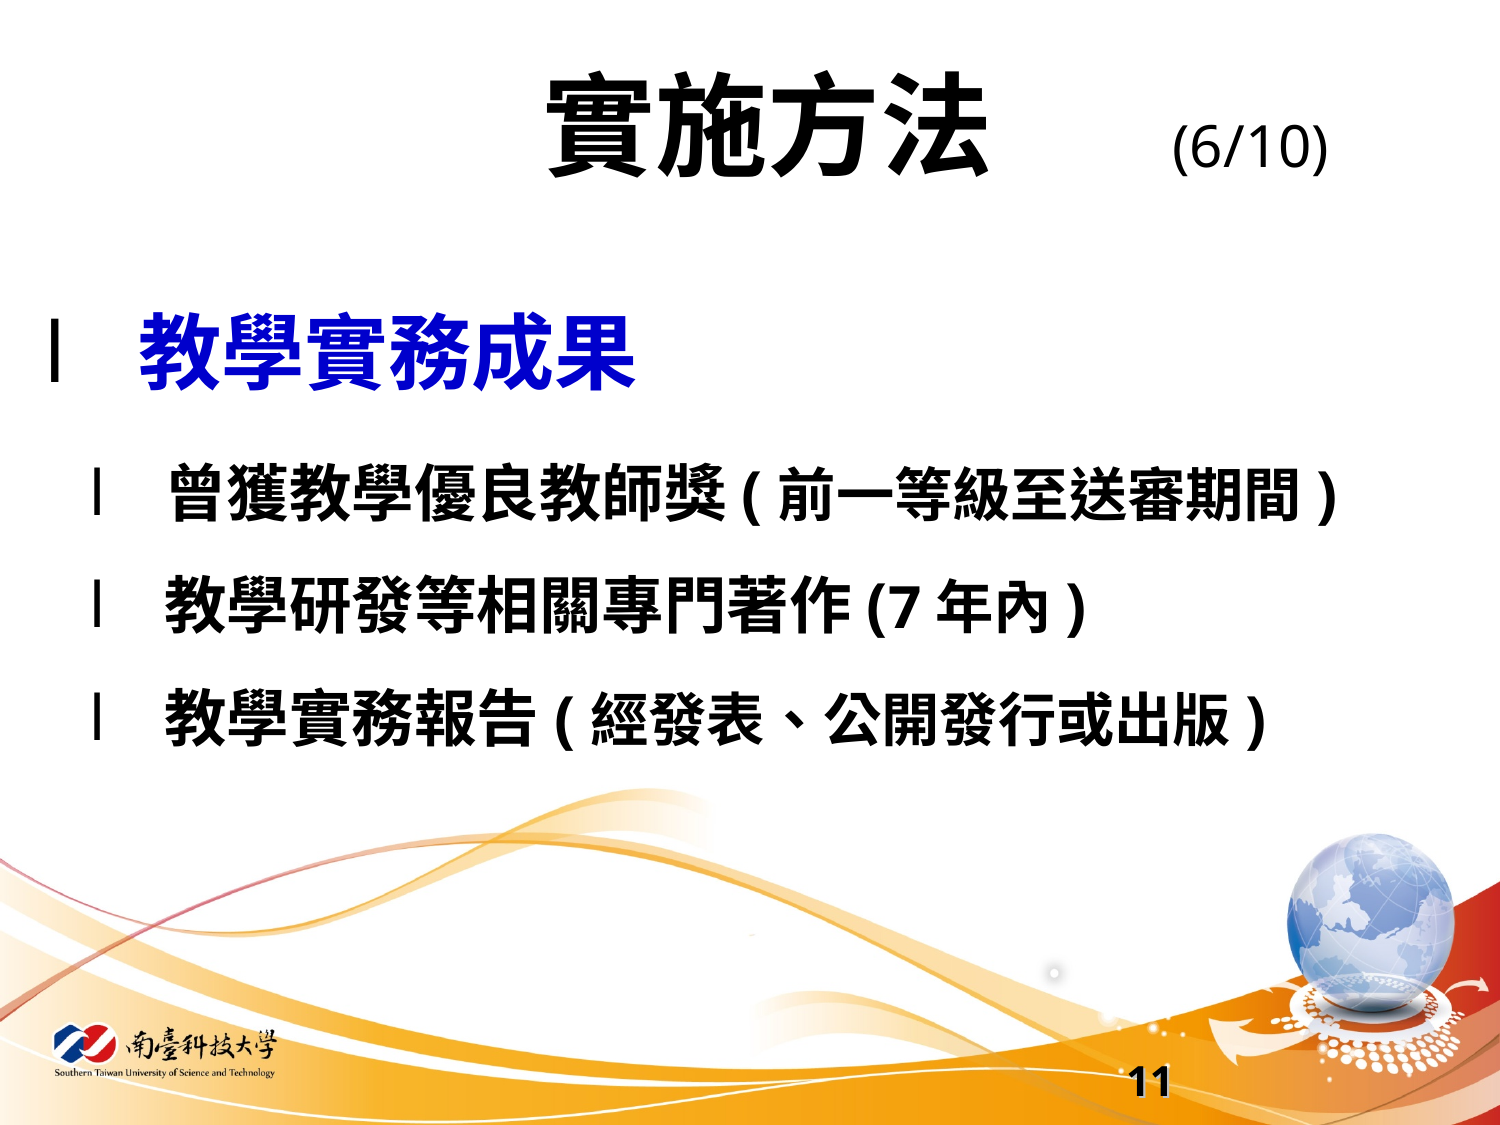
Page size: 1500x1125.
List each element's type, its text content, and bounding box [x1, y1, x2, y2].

text_box 教學實務成果 [29, 292, 1072, 409]
text_box 曾獲教學優良教師獎(前一等級至送審期間) 教學研發等相關專門著作(7年內) 教學實務報告(經發表、公開發行或出版) [74, 408, 1457, 765]
text_box 實施方法 (6/10) [52, 48, 1456, 198]
text_box 11 [1110, 1046, 1461, 1107]
